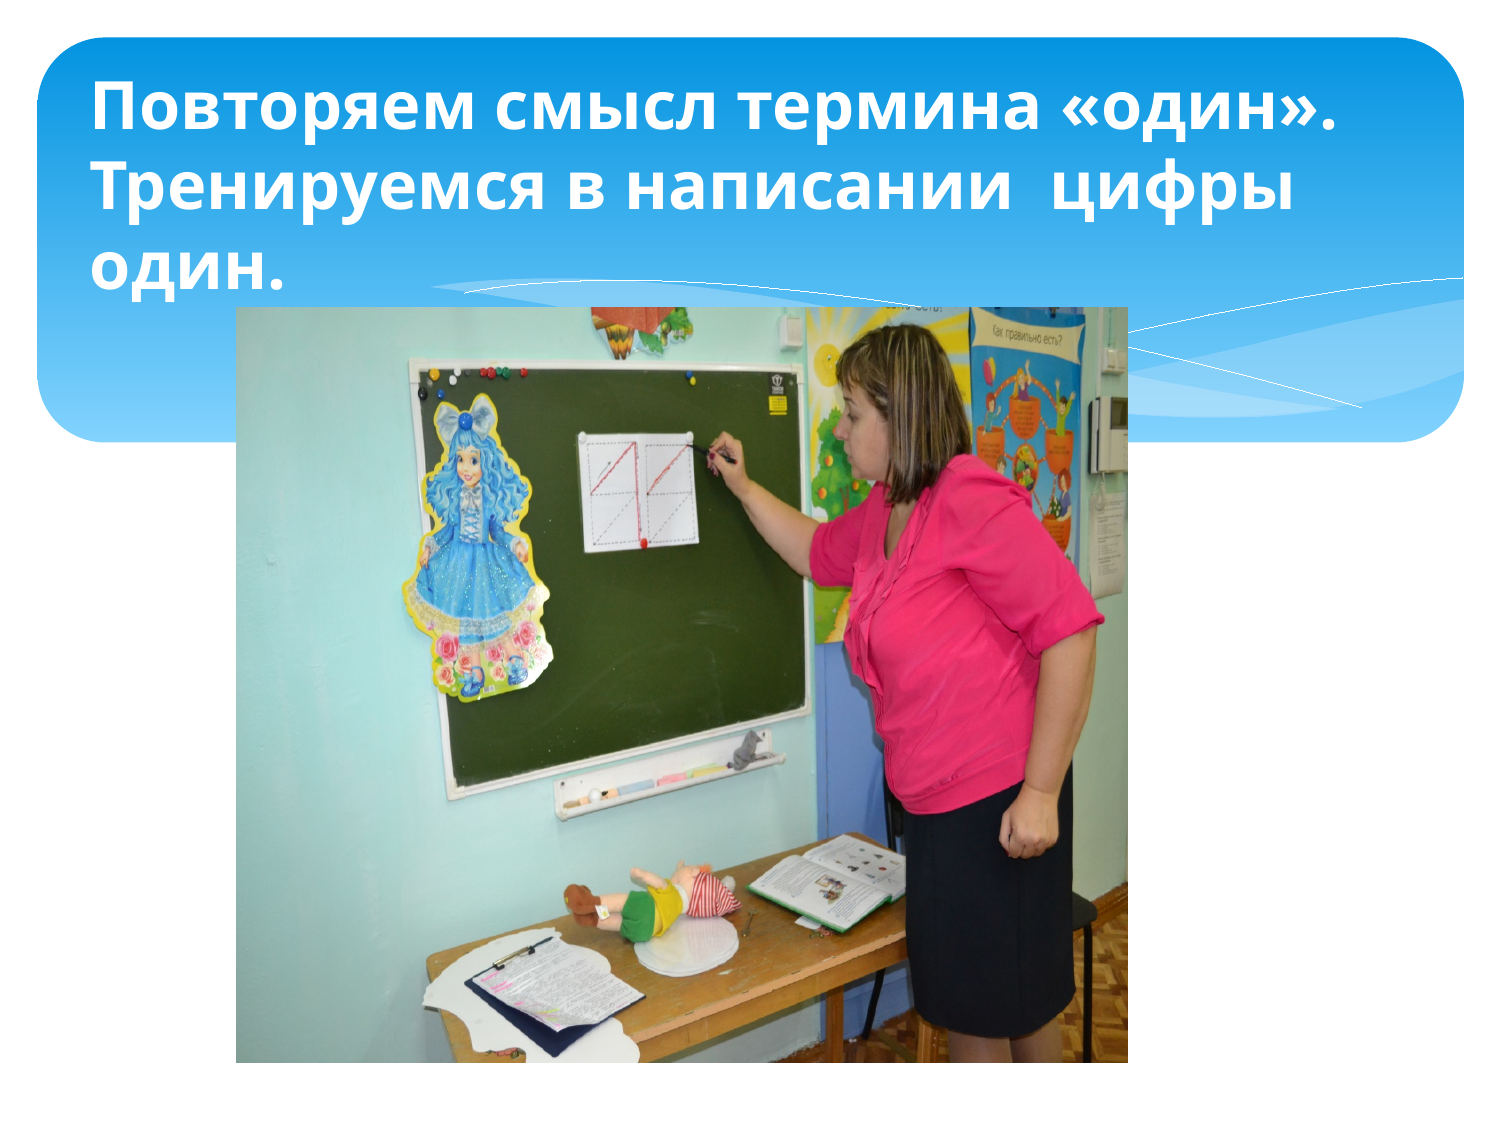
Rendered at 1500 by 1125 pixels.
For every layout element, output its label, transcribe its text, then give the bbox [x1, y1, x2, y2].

picture [236, 307, 1128, 1063]
title Повторяем смысл термина «один». Тренируемся в написании цифры один. [75, 55, 1425, 261]
